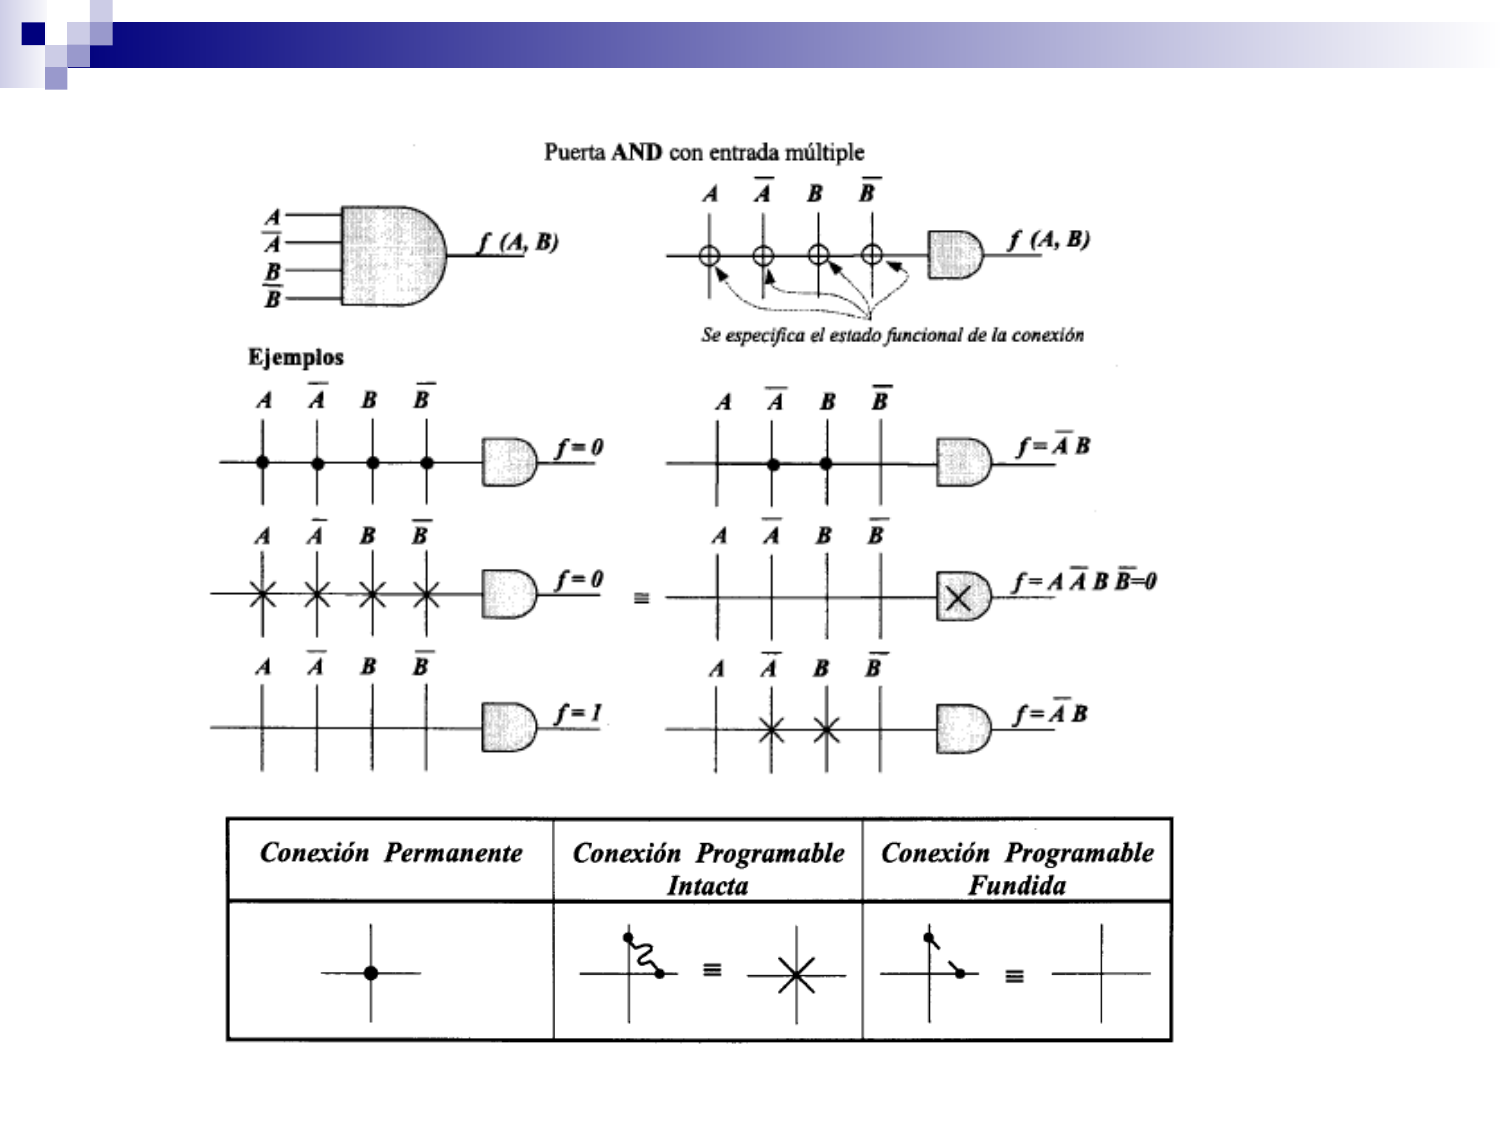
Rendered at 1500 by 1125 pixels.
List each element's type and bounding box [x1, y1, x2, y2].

picture [206, 810, 1200, 1057]
picture [135, 125, 1199, 776]
